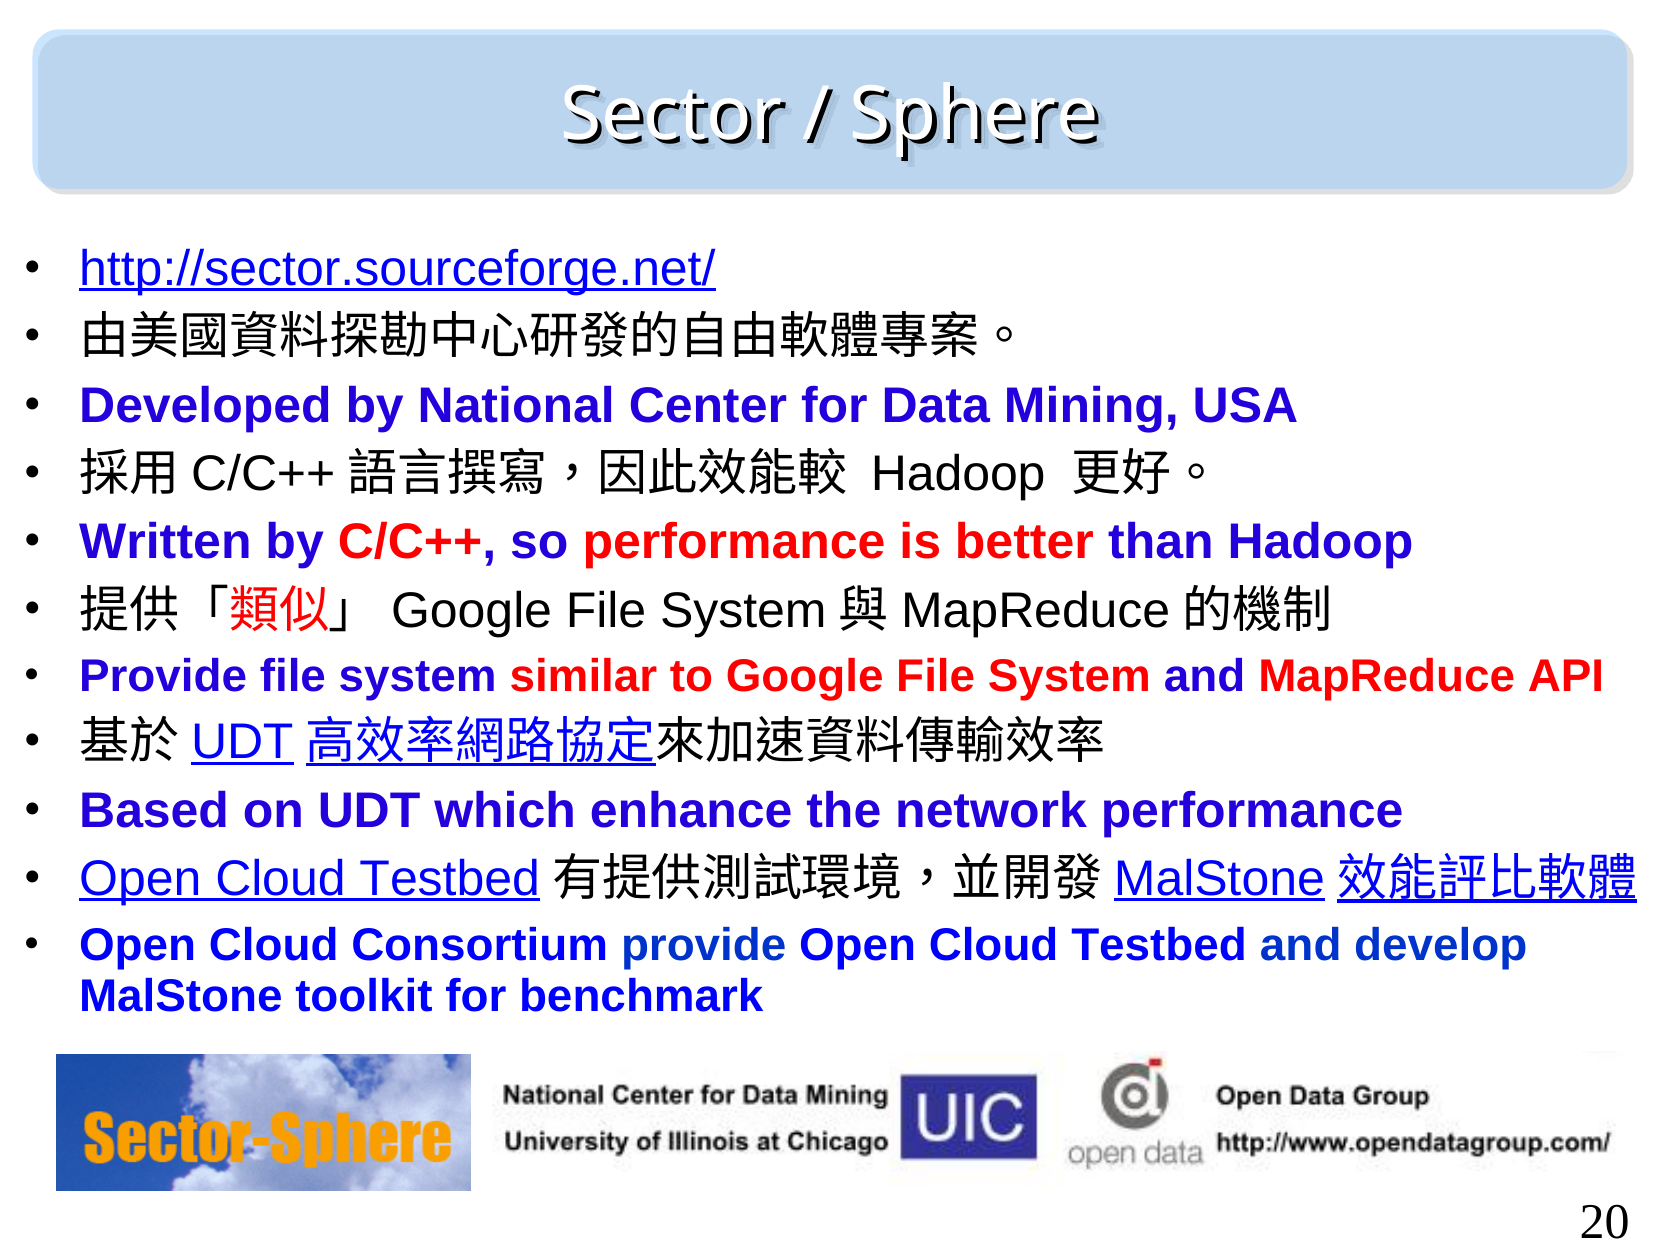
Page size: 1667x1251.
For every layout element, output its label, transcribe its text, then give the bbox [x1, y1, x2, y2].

picture [56, 1054, 471, 1191]
text_box Sector / Sphere [32, 29, 1628, 189]
text_box http://sector.sourceforge.net/ 由美國資料探勘中心研發的自由軟體專案。 Developed by National Center for Data Mining, USA 採用C/C++語言撰寫，因此效能較 Hadoop 更好。 Written by C/C++, so performance is better than Hadoop 提供「類似」Google File System與MapReduce的機制 Provide file system similar to Google File System and MapReduce API 基於UDT高效率網路協定來加速資料傳輸效率 Based on UDT which enhance the network performance Open Cloud Testbed有提供測試環境，並開發MalStone效能評比軟體 Open Cloud Consortium provide Open Cloud Testbed and develop MalStone toolkit for benchmark [23, 236, 1654, 1004]
picture [476, 1051, 1629, 1188]
